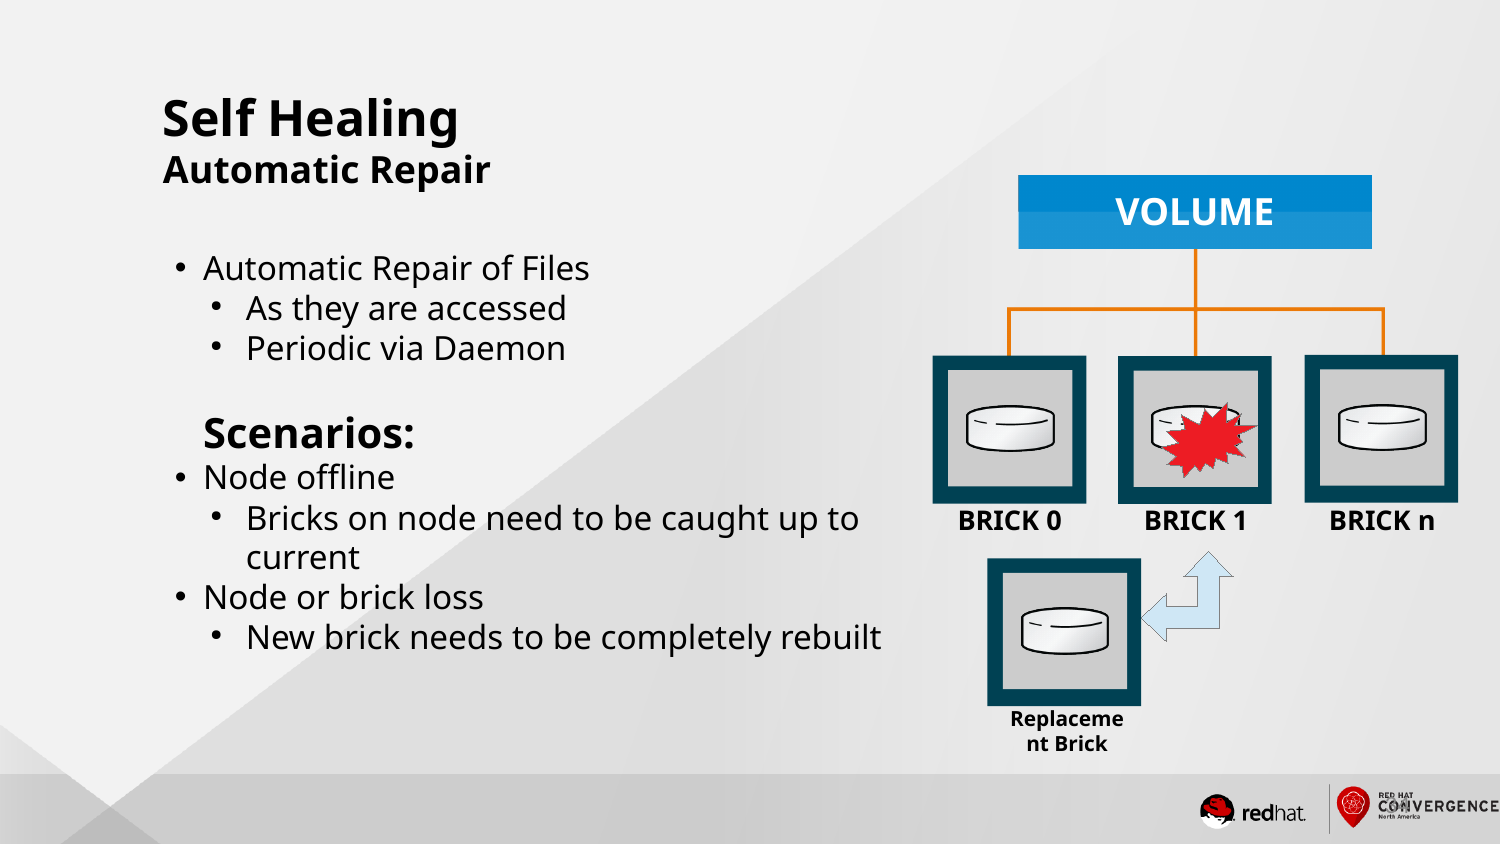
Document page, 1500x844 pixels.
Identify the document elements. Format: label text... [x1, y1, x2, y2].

text_box [1304, 354, 1459, 503]
text_box VOLUME [1018, 179, 1372, 242]
text_box Automatic Repair of Files As they are accessed Periodic via Daemon Scenarios: Node offline Bricks on node need to be caught up to current Node or brick loss New brick needs to be completely rebuilt [159, 239, 910, 743]
picture [0, 0, 1500, 844]
text_box [987, 551, 1234, 707]
text_box BRICK 0 [931, 501, 1088, 538]
text_box Replacement Brick [988, 713, 1146, 749]
text_box [1118, 356, 1272, 504]
text_box BRICK 1 [1117, 501, 1275, 538]
slide_number <number> [1074, 781, 1425, 827]
text_box BRICK n [1303, 501, 1461, 538]
text_box [932, 355, 1087, 504]
text_box Self Healing Automatic Repair [147, 78, 1407, 200]
